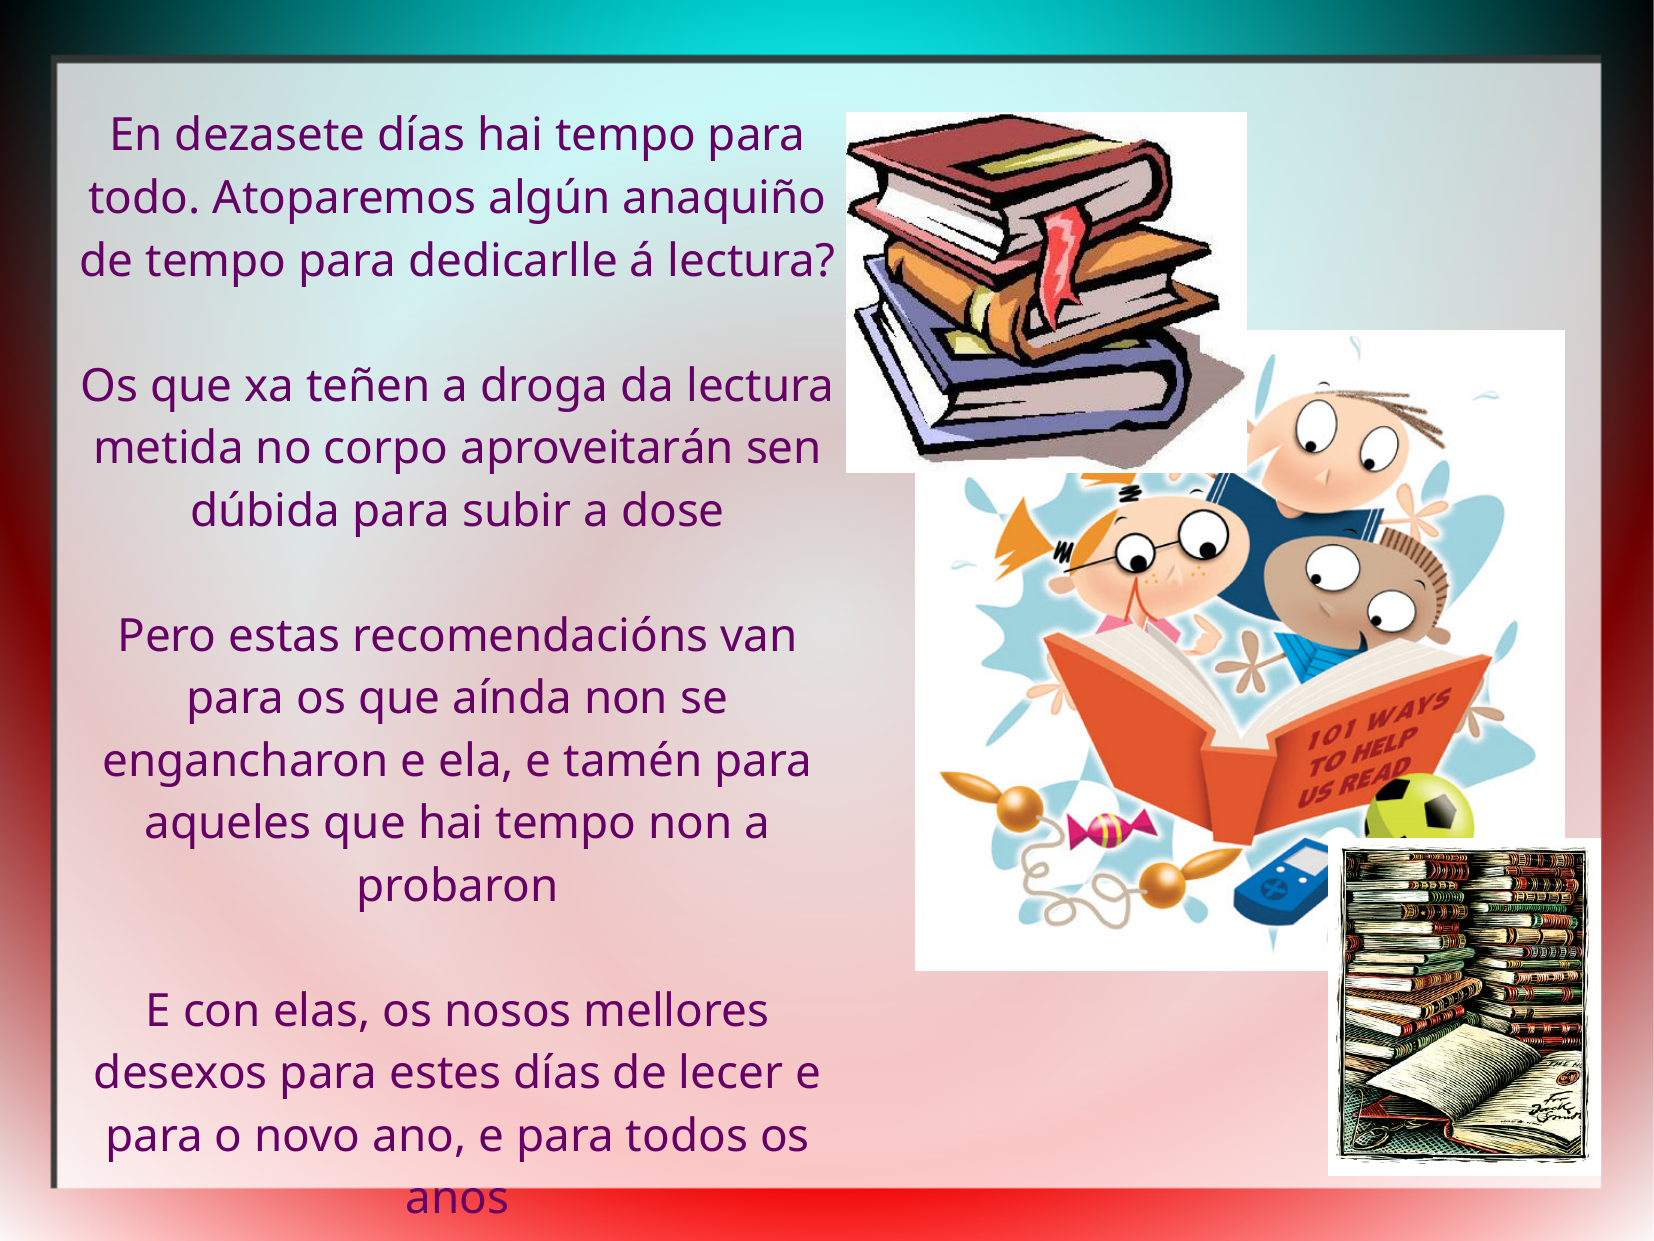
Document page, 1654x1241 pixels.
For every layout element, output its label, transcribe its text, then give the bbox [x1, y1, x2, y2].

picture [0, 0, 1654, 1241]
text_box En dezasete días hai tempo para todo. Atoparemos algún anaquiño de tempo para dedicarlle á lectura? Os que xa teñen a droga da lectura metida no corpo aproveitarán sen dúbida para subir a dose Pero estas recomendacións van para os que aínda non se engancharon e ela, e tamén para aqueles que hai tempo non a probaron E con elas, os nosos mellores desexos para estes días de lecer e para o novo ano, e para todos os anos [59, 94, 857, 1175]
